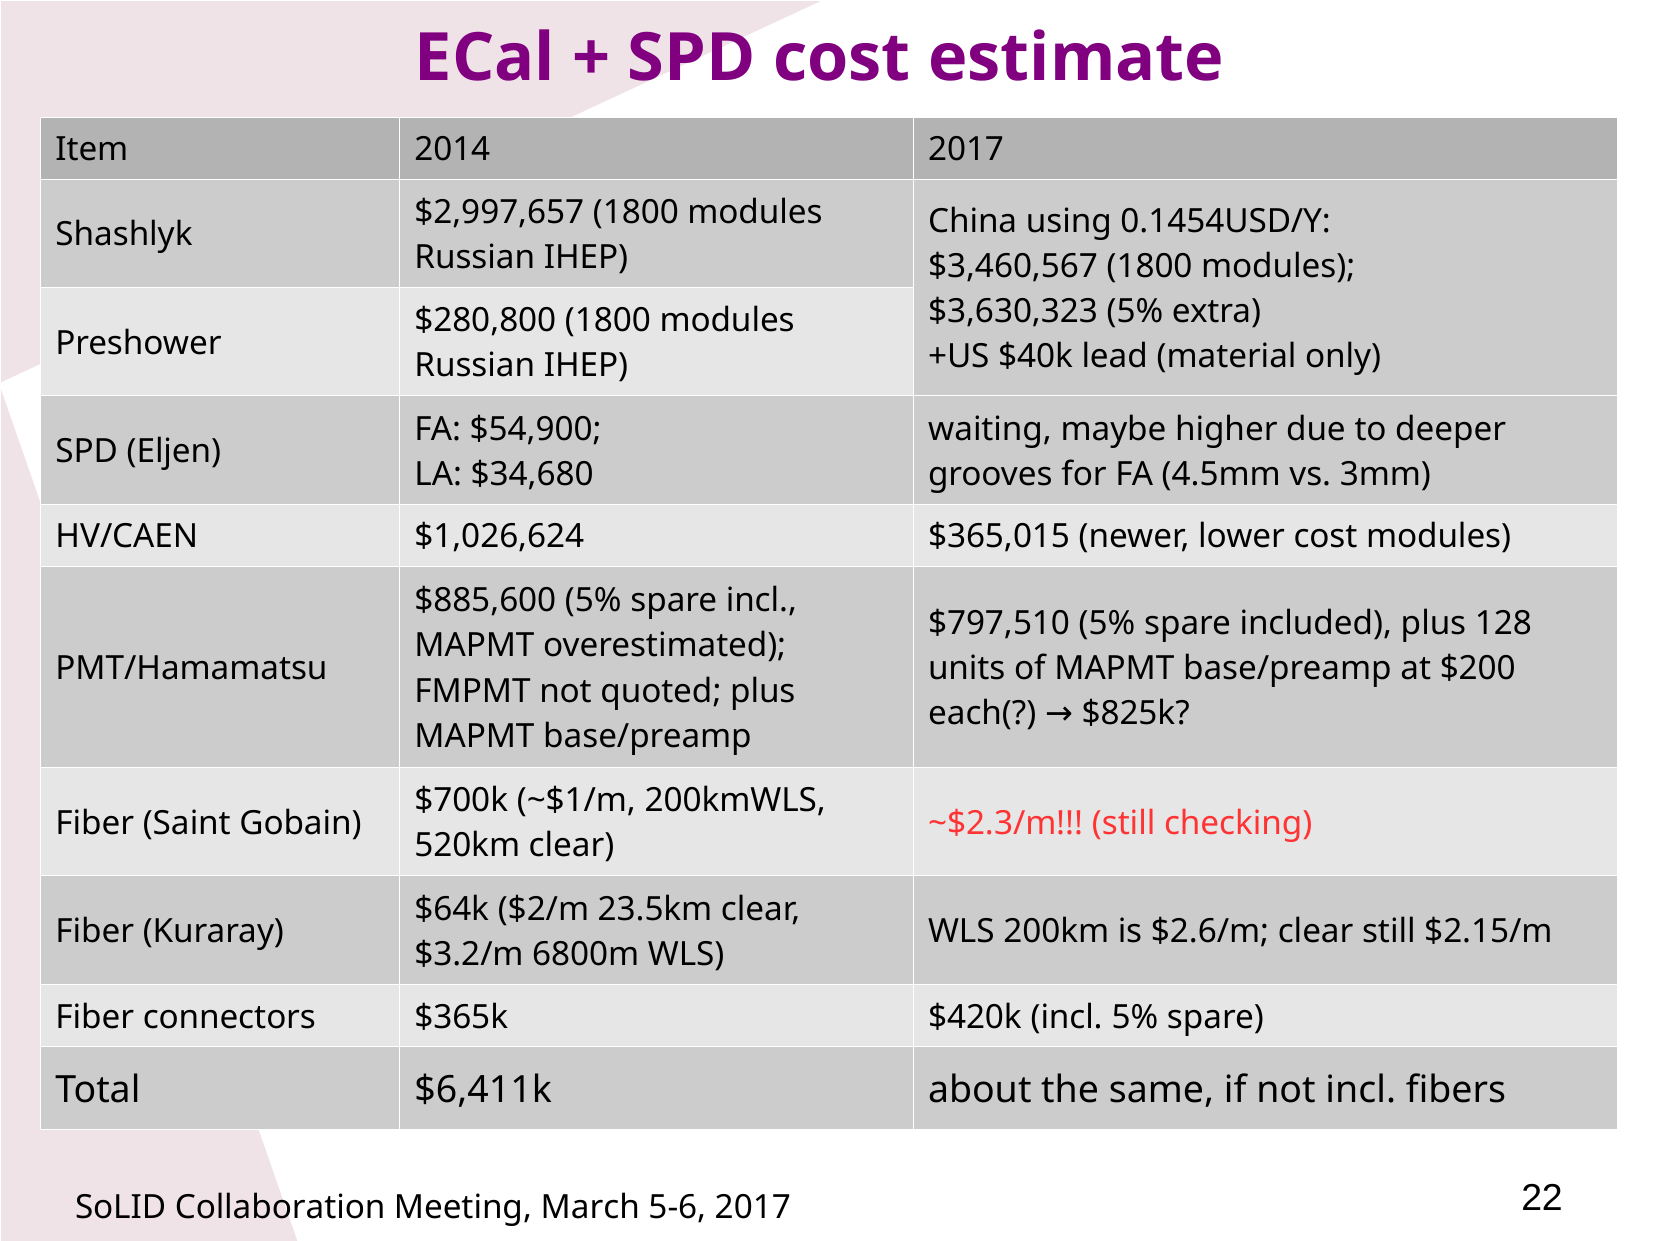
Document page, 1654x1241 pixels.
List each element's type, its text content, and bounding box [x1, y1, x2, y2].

table_cell WLS 200km is $2.6/m; clear still $2.15/m [914, 876, 1617, 984]
table_cell PMT/Hamamatsu [41, 567, 399, 767]
table_cell $797,510 (5% spare included), plus 128 units of MAPMT base/preamp at $200 each(?) → $825k? [914, 567, 1617, 767]
table_cell $6,411k [400, 1047, 913, 1129]
table_cell Shashlyk [41, 180, 399, 287]
table_cell $64k ($2/m 23.5km clear, $3.2/m 6800m WLS) [400, 876, 913, 984]
table_cell Total [41, 1047, 399, 1129]
title ECal + SPD cost estimate [68, 13, 1571, 113]
table_cell $700k (~$1/m, 200kmWLS, 520km clear) [400, 768, 913, 875]
table_cell HV/CAEN [41, 505, 399, 566]
table_cell FA: $54,900; LA: $34,680 [400, 396, 913, 504]
table_cell SPD (Eljen) [41, 396, 399, 504]
table_cell Fiber (Saint Gobain) [41, 768, 399, 875]
table_cell China using 0.1454USD/Y: $3,460,567 (1800 modules); $3,630,323 (5% extra) +US $40k lead (material only) [914, 180, 1617, 395]
table_cell $885,600 (5% spare incl., MAPMT overestimated); FMPMT not quoted; plus MAPMT base/preamp [400, 567, 913, 767]
table_header Item [41, 118, 399, 179]
table_cell $2,997,657 (1800 modules Russian IHEP) [400, 180, 913, 287]
table_cell waiting, maybe higher due to deeper grooves for FA (4.5mm vs. 3mm) [914, 396, 1617, 504]
table_cell ~$2.3/m!!! (still checking) [914, 768, 1617, 875]
table_cell Fiber connectors [41, 985, 399, 1046]
table_cell $365k [400, 985, 913, 1046]
table_cell $365,015 (newer, lower cost modules) [914, 505, 1617, 566]
table_cell $280,800 (1800 modules Russian IHEP) [400, 288, 913, 395]
table_cell $1,026,624 [400, 505, 913, 566]
table_cell Preshower [41, 288, 399, 395]
table_header 2017 [914, 118, 1617, 179]
table_header 2014 [400, 118, 913, 179]
table_cell $420k (incl. 5% spare) [914, 985, 1617, 1046]
table_cell Fiber (Kuraray) [41, 876, 399, 984]
table_cell about the same, if not incl. fibers [914, 1047, 1617, 1129]
